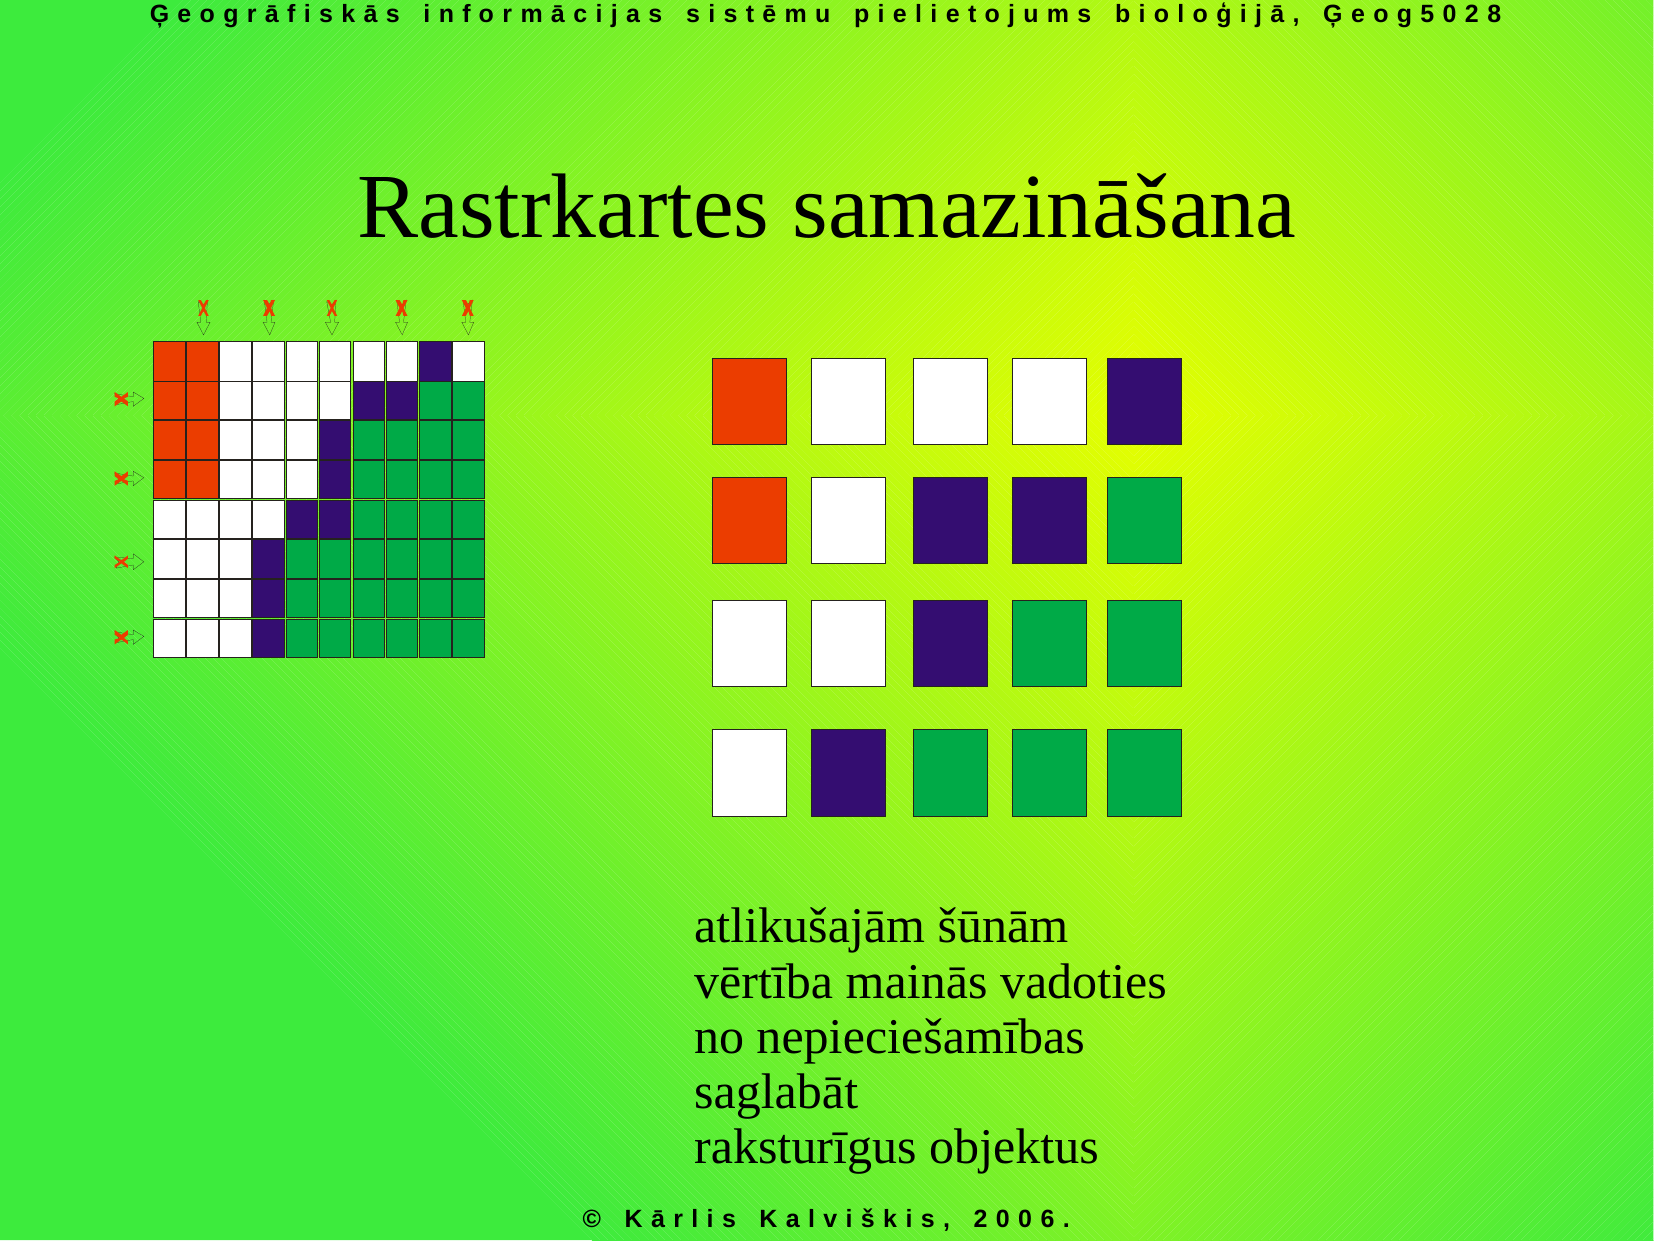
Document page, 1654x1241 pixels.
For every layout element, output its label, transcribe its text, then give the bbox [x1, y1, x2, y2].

text_box atlikušajām šūnām vērtība mainās vadoties no nepieciešamības saglabāt raksturīgus objektus [694, 898, 1262, 1124]
picture [113, 298, 488, 661]
picture [708, 354, 1191, 827]
title Rastrkartes samazināšana [121, 102, 1534, 311]
